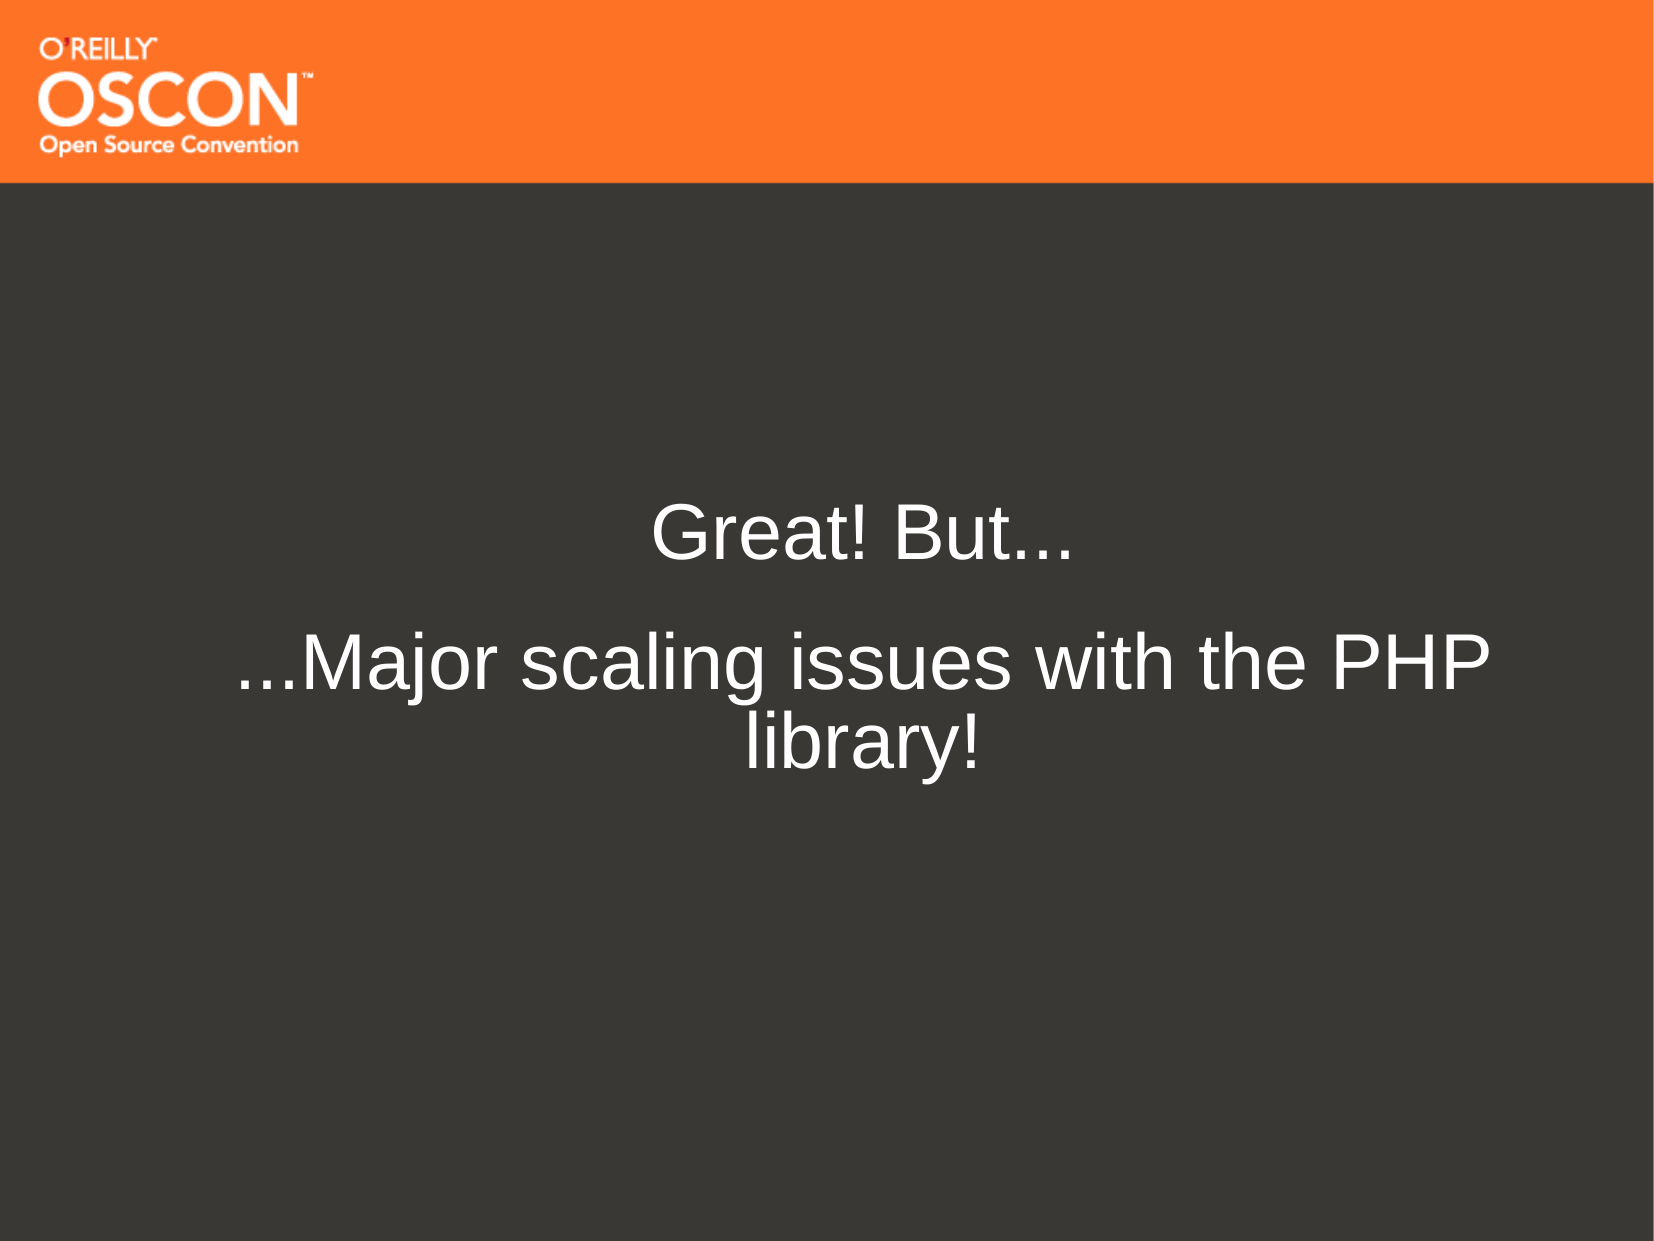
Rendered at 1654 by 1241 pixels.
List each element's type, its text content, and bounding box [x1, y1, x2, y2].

list Great! But... ...Major scaling issues with the PHP library! [37, 219, 1628, 1218]
picture [0, 0, 1654, 1241]
title [356, 31, 1624, 187]
